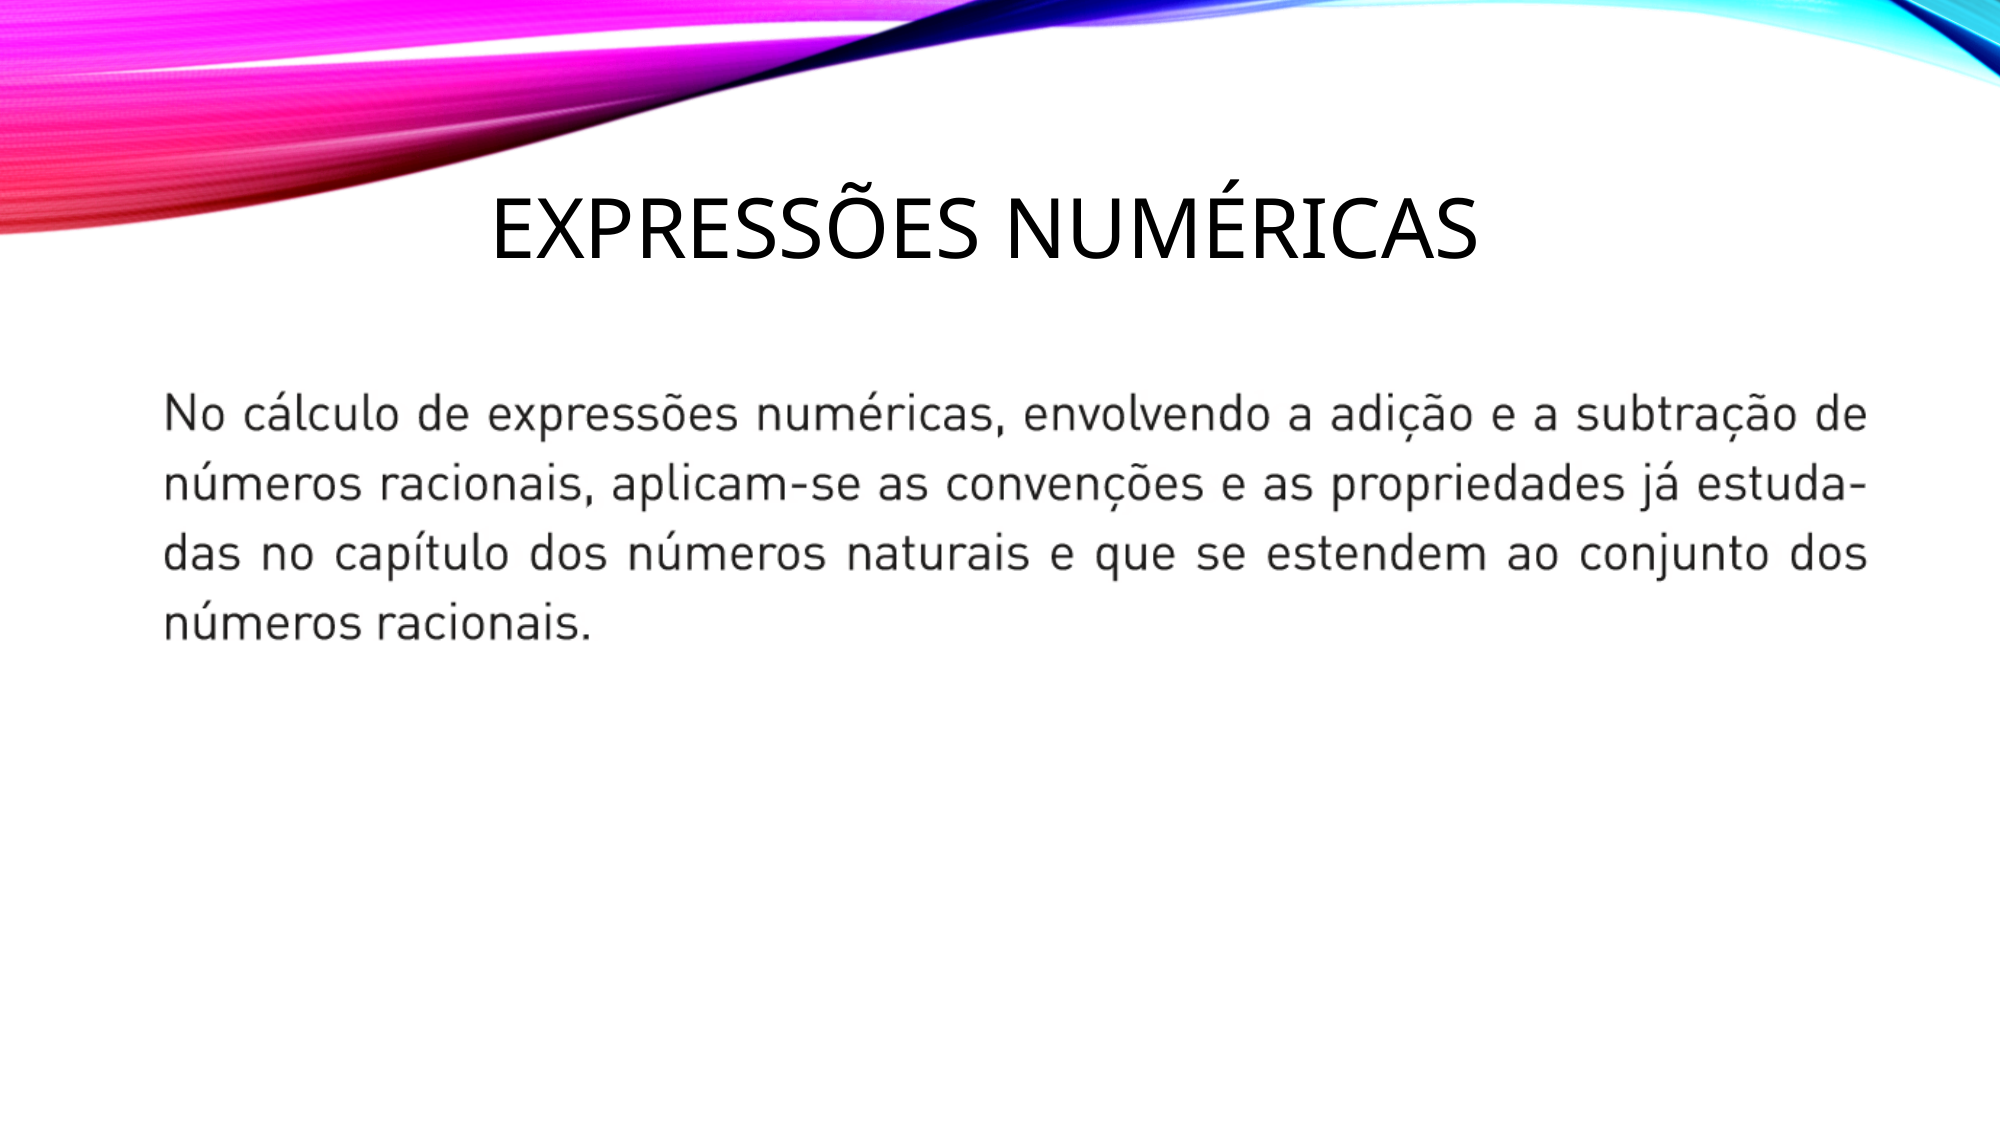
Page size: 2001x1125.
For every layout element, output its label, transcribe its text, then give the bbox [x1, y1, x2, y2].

picture [99, 365, 1954, 716]
title Expressões NUMÉRICAS [474, 125, 1888, 338]
